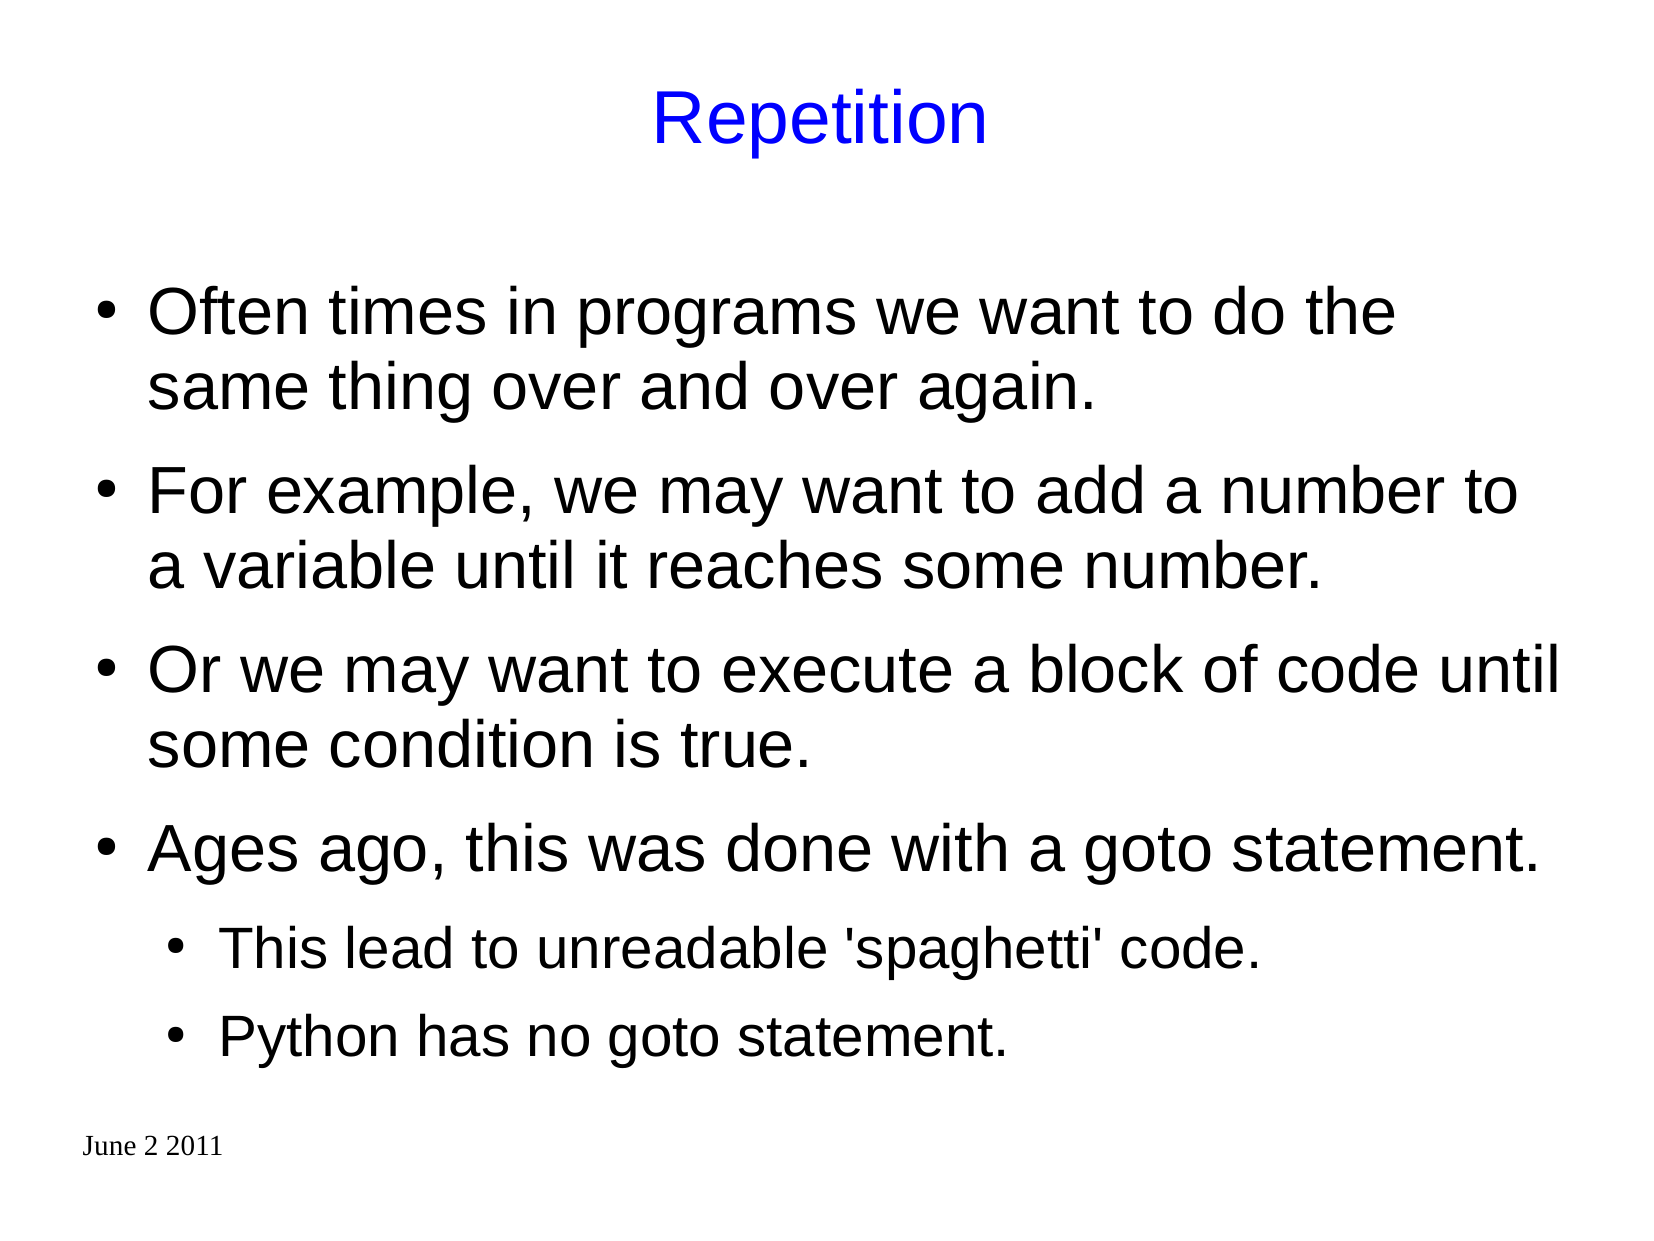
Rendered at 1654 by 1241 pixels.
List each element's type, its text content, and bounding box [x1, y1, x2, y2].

title Repetition [76, 58, 1565, 178]
list Often times in programs we want to do the same thing over and over again. For example, we may want to add a number to a variable until it reaches some number. Or we may want to execute a block of code until some condition is true. Ages ago, this was done with a goto statement. This lead to unreadable 'spaghetti' code. Python has no goto statement. [76, 274, 1565, 1093]
